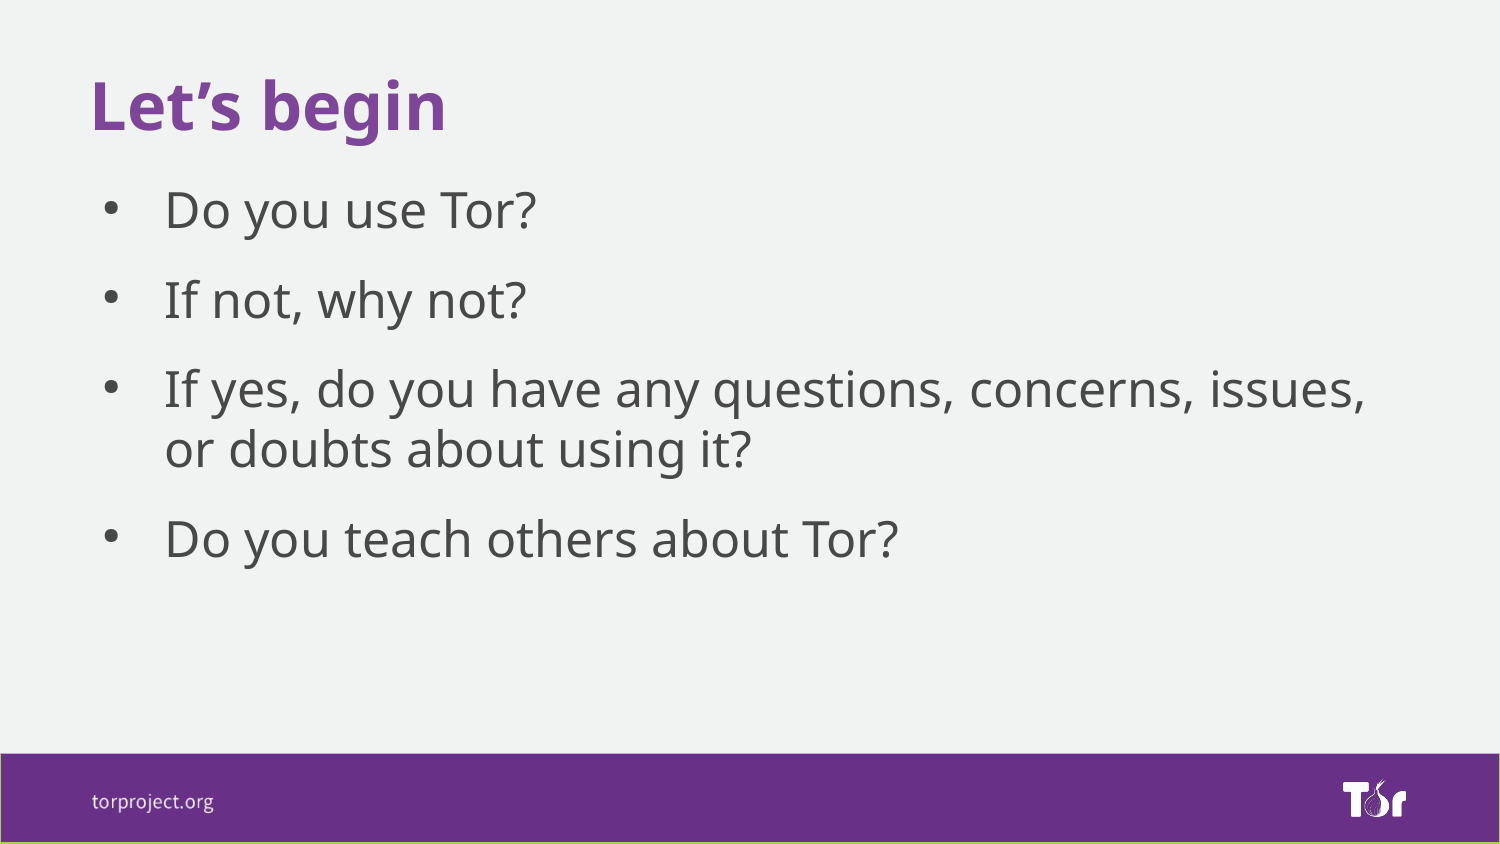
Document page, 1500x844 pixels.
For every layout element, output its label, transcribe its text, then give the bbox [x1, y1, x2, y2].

picture [1343, 778, 1406, 817]
text_box Do you use Tor? If not, why not? If yes, do you have any questions, concerns, issues, or doubts about using it? Do you teach others about Tor? [75, 171, 1425, 728]
text_box Let’s begin [75, 33, 1425, 171]
picture [75, 780, 604, 821]
